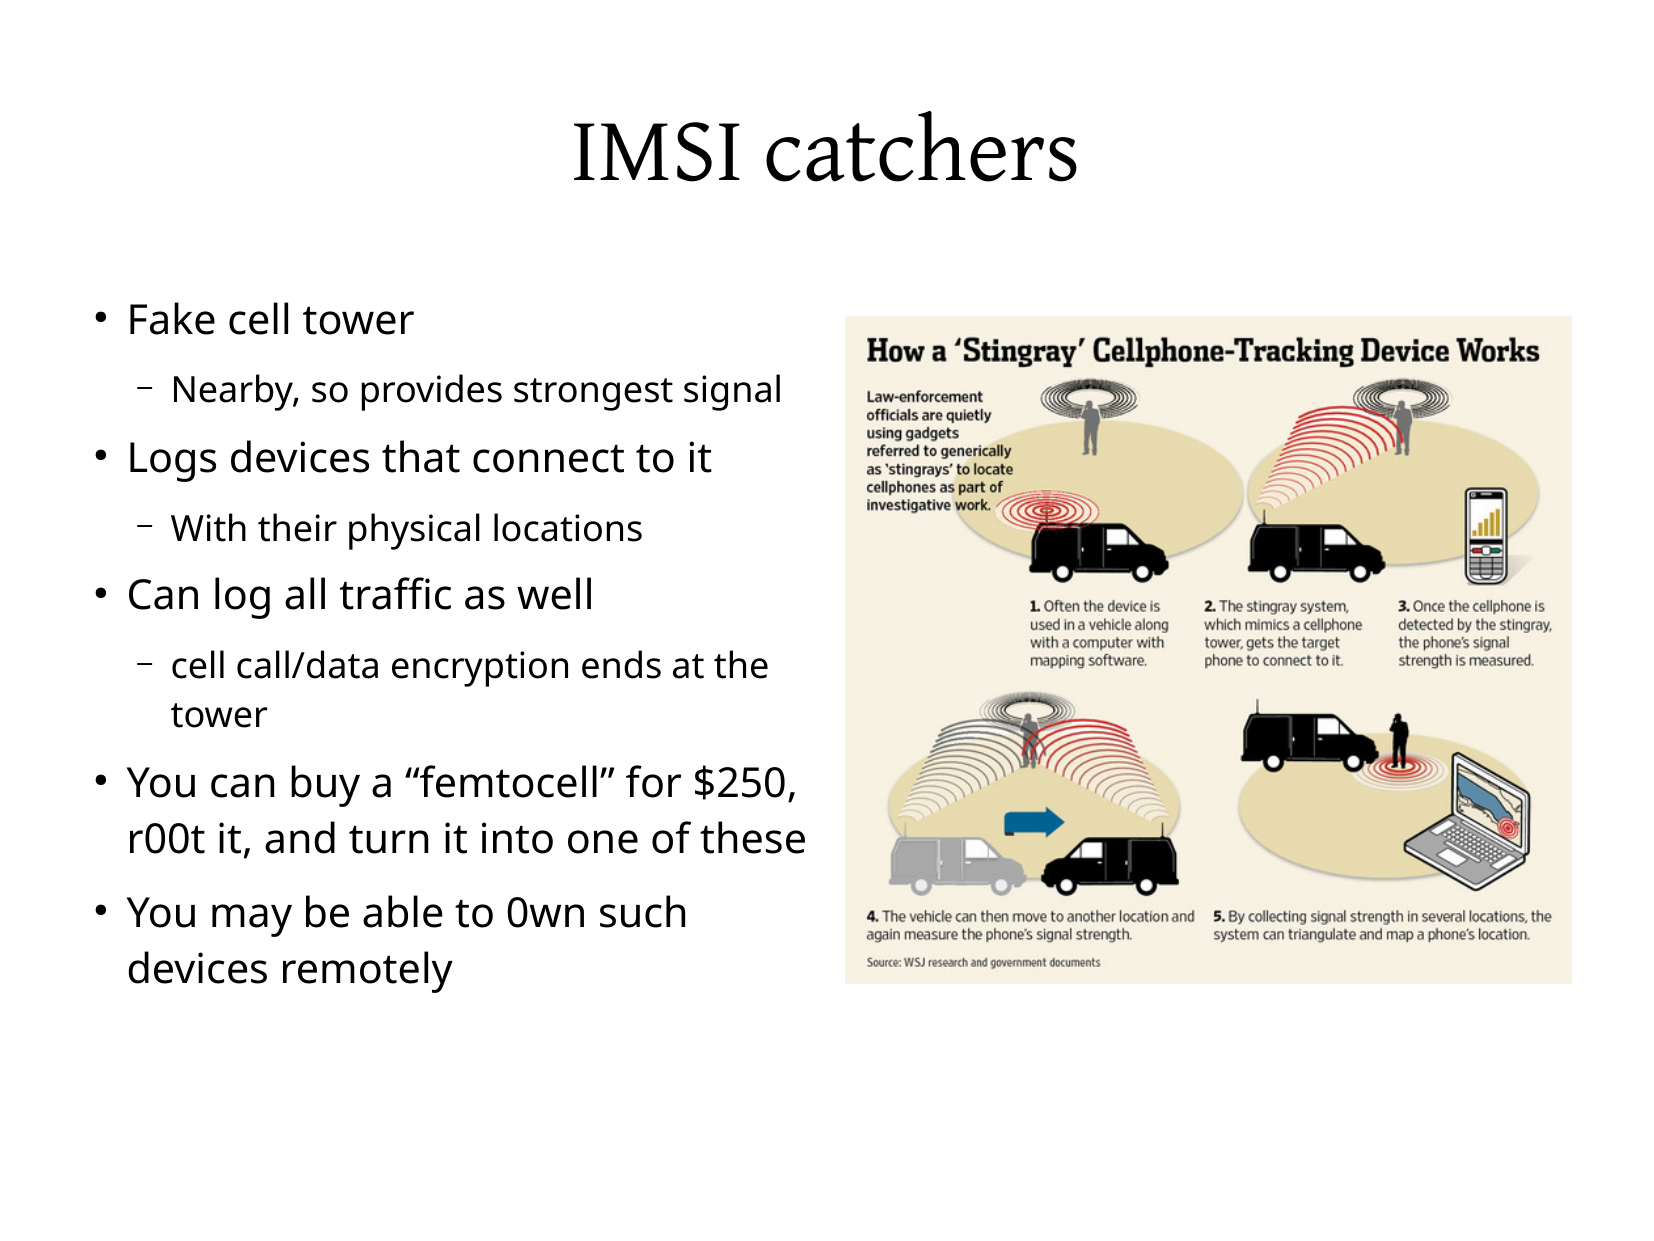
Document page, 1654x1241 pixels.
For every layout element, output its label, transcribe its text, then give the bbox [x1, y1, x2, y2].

list Fake cell tower Nearby, so provides strongest signal Logs devices that connect to it With their physical locations Can log all traffic as well cell call/data encryption ends at the tower You can buy a “femtocell” for $250, r00t it, and turn it into one of these You may be able to 0wn such devices remotely [82, 290, 809, 1066]
picture [845, 316, 1572, 984]
title IMSI catchers [82, 49, 1571, 257]
